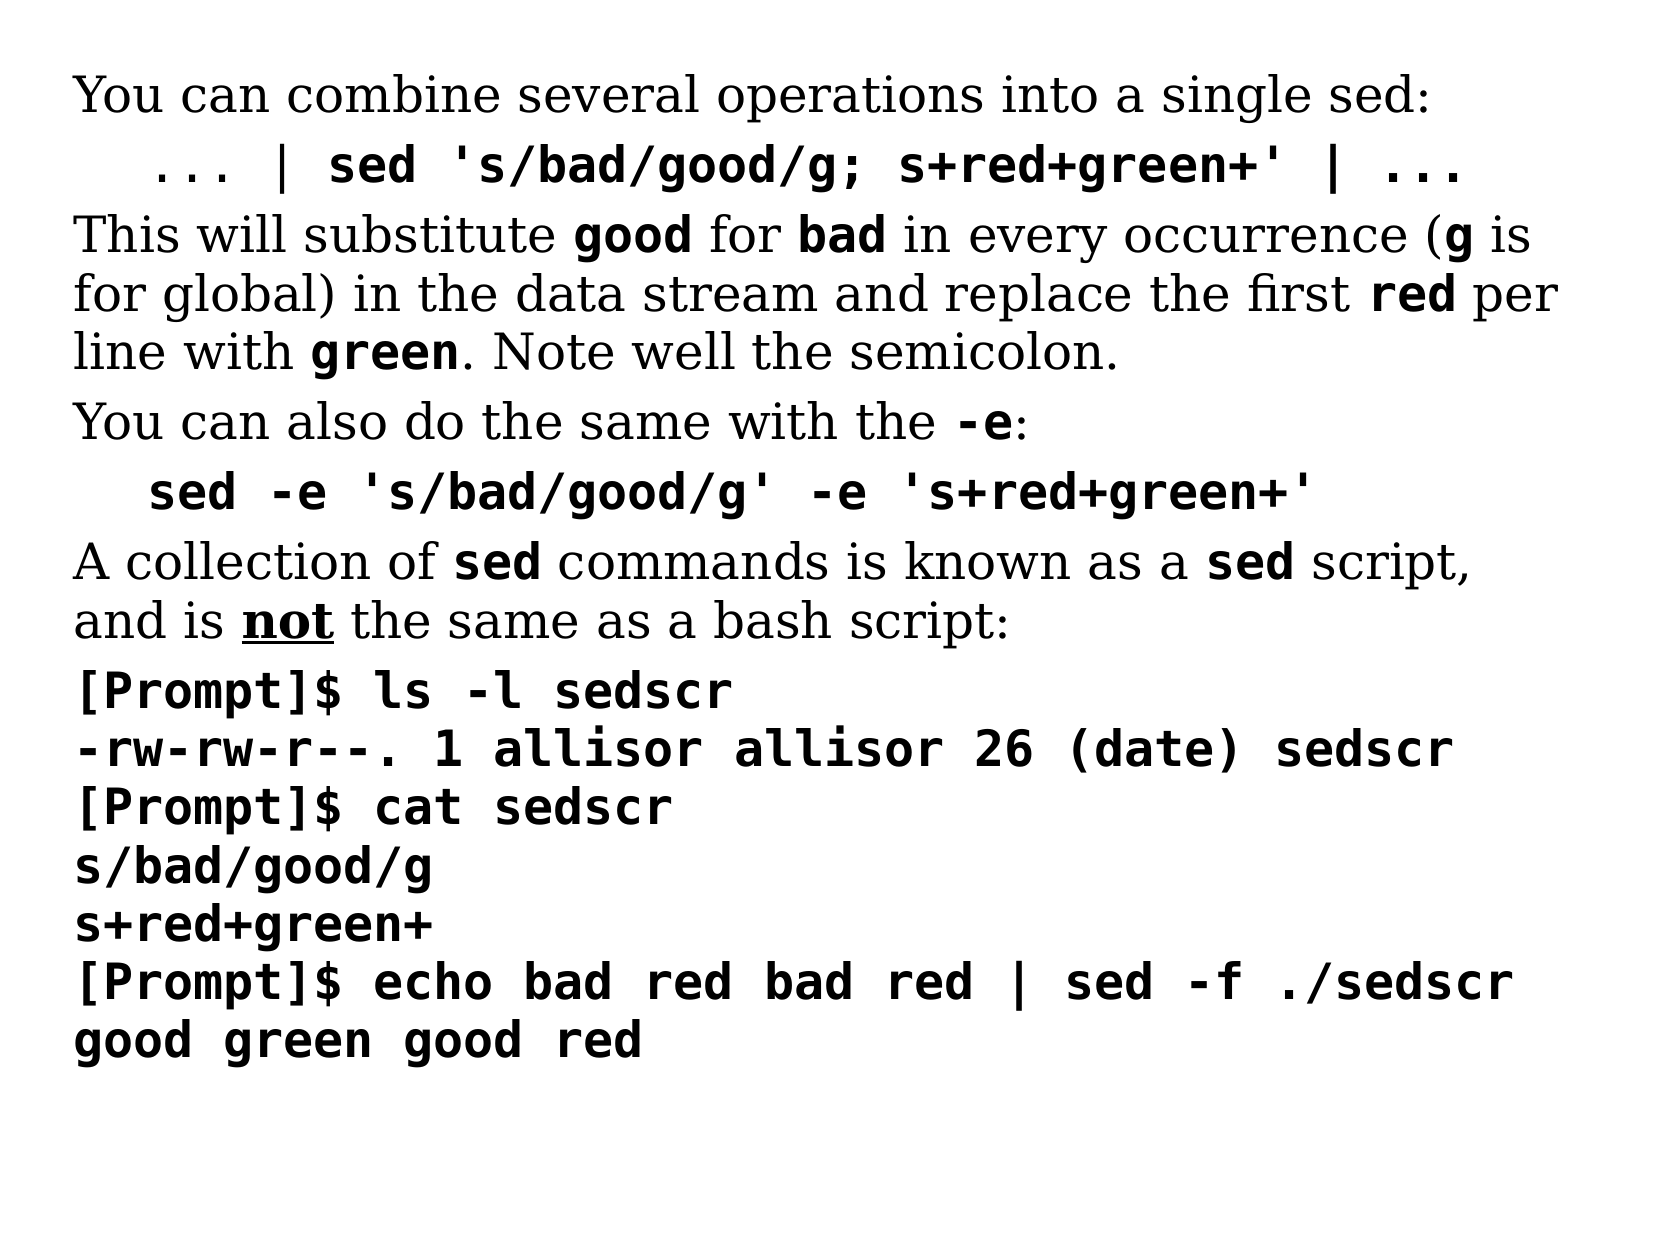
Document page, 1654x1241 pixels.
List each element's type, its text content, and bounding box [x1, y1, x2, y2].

text_box You can combine several operations into a single sed: ... | sed 's/bad/good/g; s+red+green+' | ... This will substitute good for bad in every occurrence (g is for global) in the data stream and replace the first red per line with green. Note well the semicolon. You can also do the same with the -e: sed -e 's/bad/good/g' -e 's+red+green+' A collection of sed commands is known as a sed script, and is not the same as a bash script: [Prompt]$ ls -l sedscr -rw-rw-r--. 1 allisor allisor 26 (date) sedscr [Prompt]$ cat sedscr s/bad/good/g s+red+green+ [Prompt]$ echo bad red bad red | sed -f ./sedscr good green good red [59, 59, 1595, 1077]
